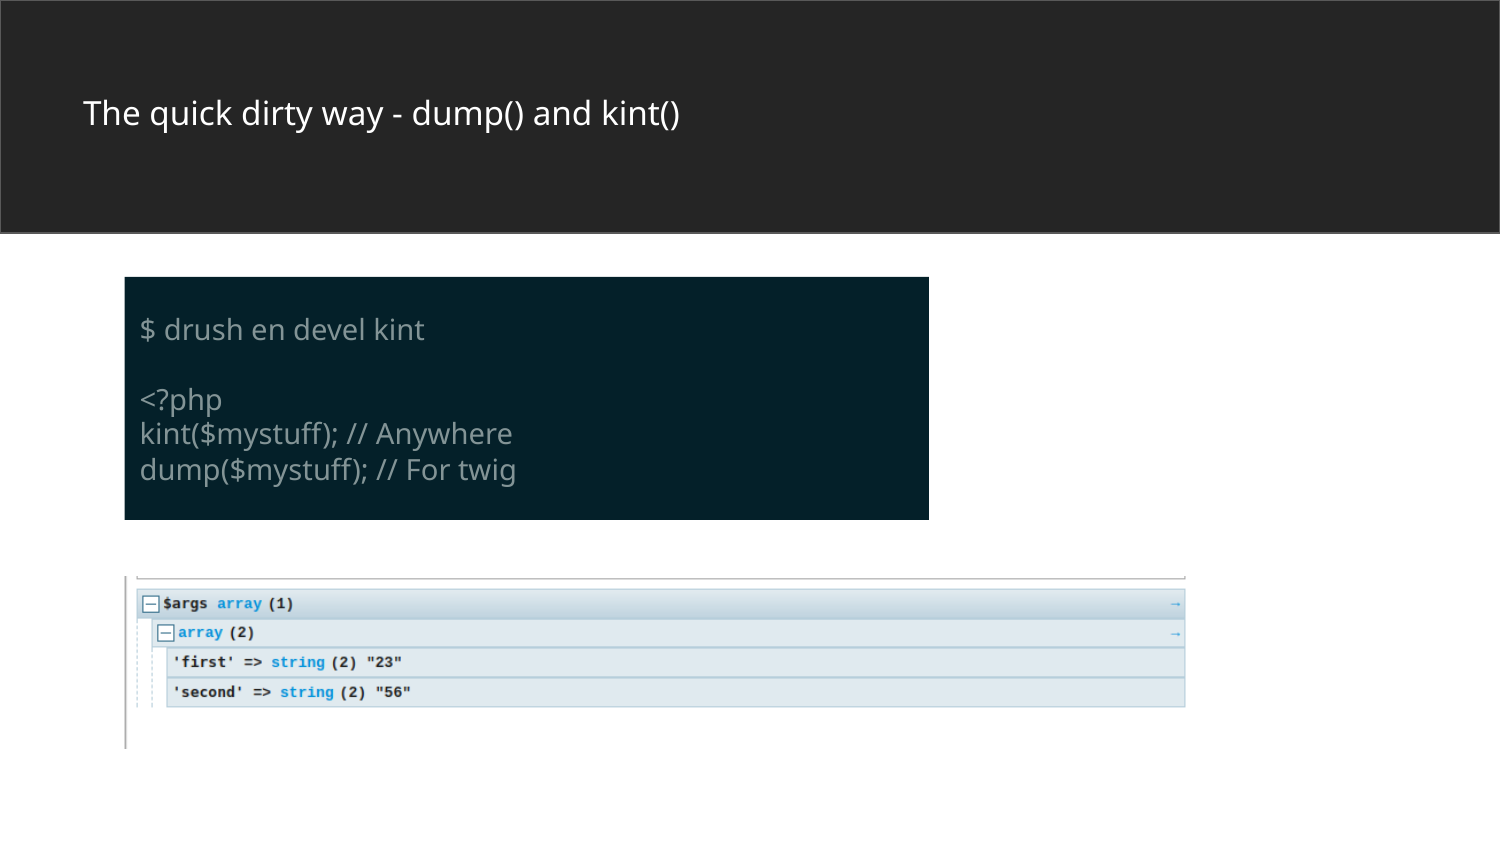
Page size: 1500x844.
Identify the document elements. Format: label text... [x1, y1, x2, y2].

picture [124, 576, 1189, 749]
text_box [0, 0, 1500, 234]
title The quick dirty way - dump() and kint() [68, 56, 1307, 185]
text_box $ drush en devel kint <?php kint($mystuff); // Anywhere dump($mystuff); // For twig [124, 276, 929, 520]
